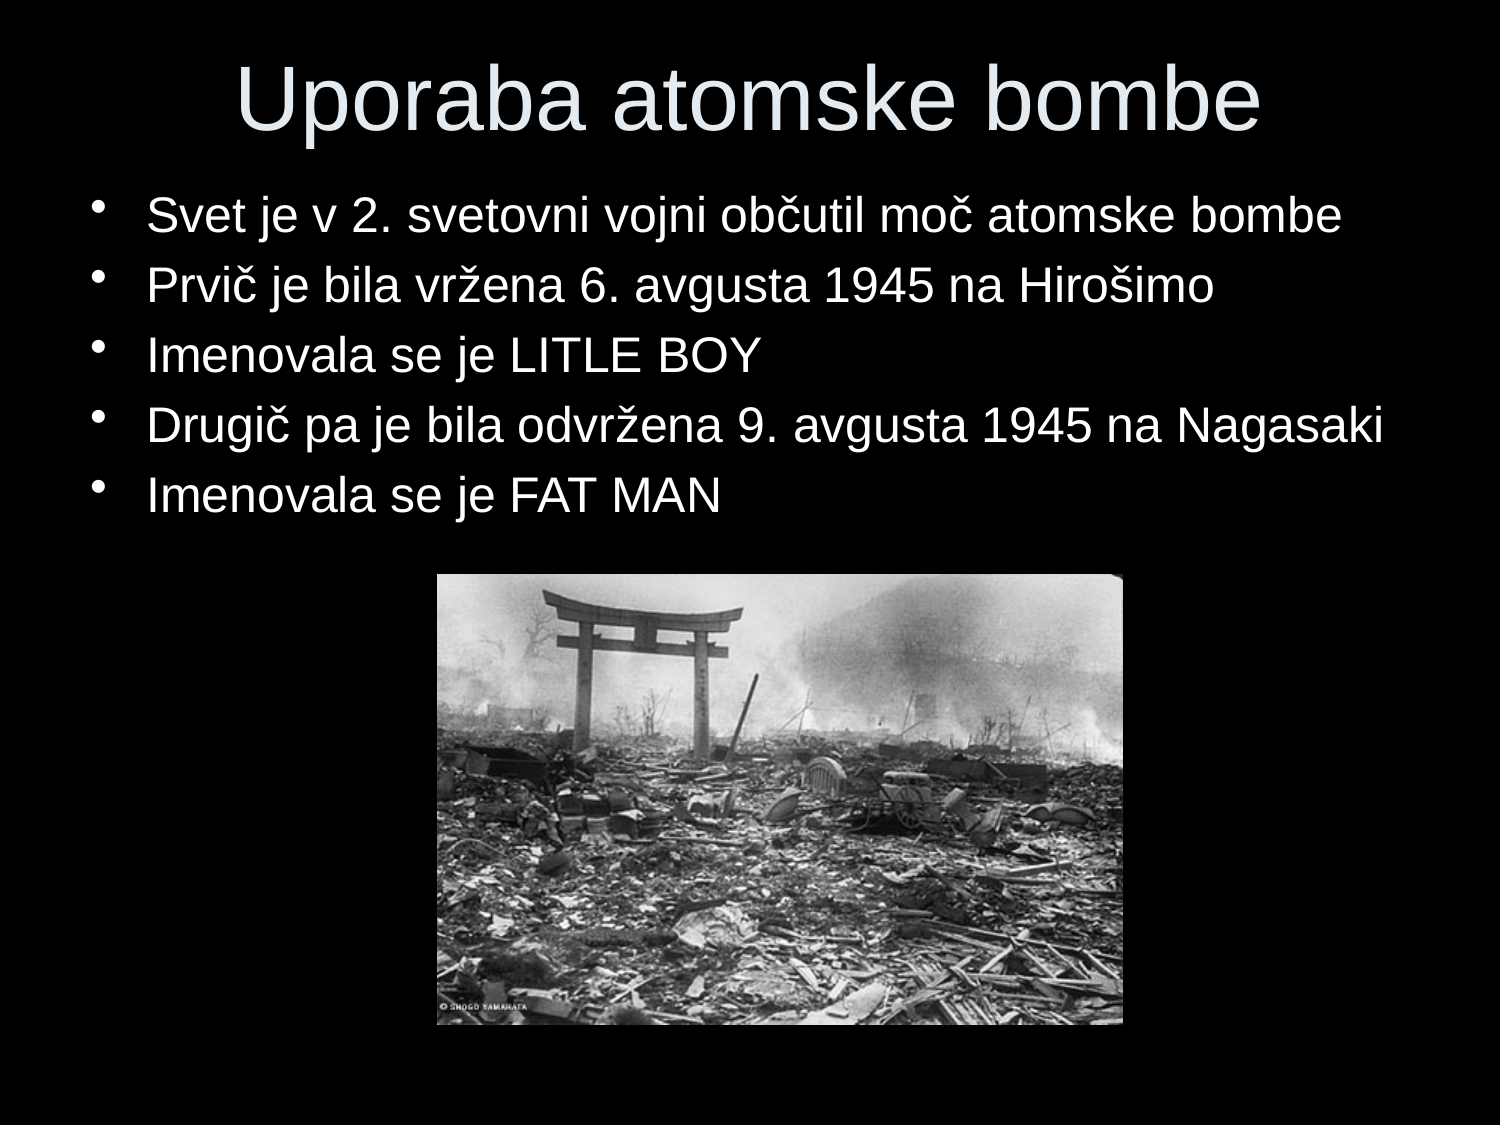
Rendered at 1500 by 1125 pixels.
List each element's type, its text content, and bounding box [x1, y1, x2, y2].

list Svet je v 2. svetovni vojni občutil moč atomske bombe Prvič je bila vržena 6. avgusta 1945 na Hirošimo Imenovala se je LITLE BOY Drugič pa je bila odvržena 9. avgusta 1945 na Nagasaki Imenovala se je FAT MAN [75, 174, 1425, 918]
title Uporaba atomske bombe [75, 0, 1425, 174]
picture [437, 574, 1123, 1025]
